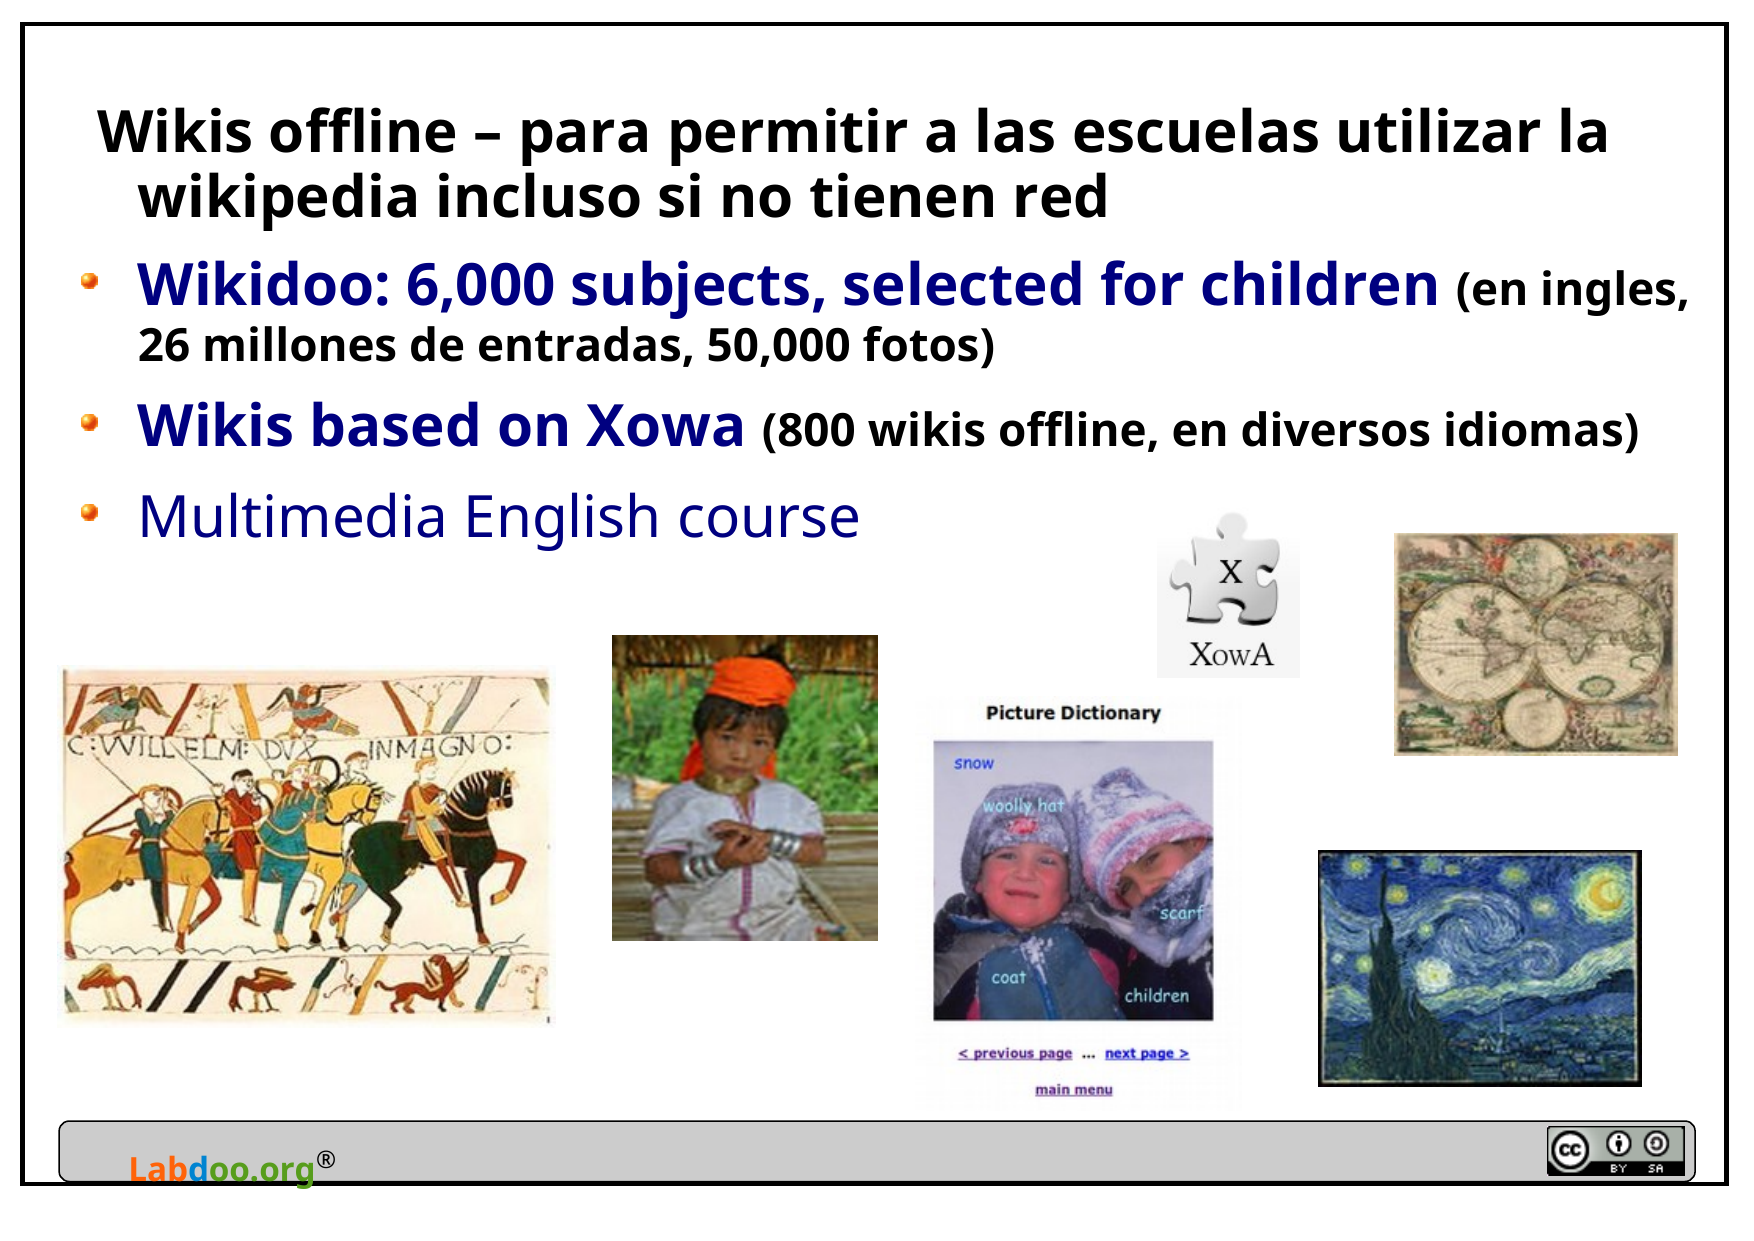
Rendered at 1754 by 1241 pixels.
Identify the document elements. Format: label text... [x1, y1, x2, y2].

picture [1394, 533, 1678, 756]
picture [612, 635, 878, 941]
picture [57, 665, 556, 1028]
picture [1157, 507, 1300, 678]
text_box Labdoo.org® [113, 1115, 1191, 1194]
picture [915, 696, 1242, 1111]
picture [1318, 850, 1642, 1087]
list Wikis offline – para permitir a las escuelas utilizar la wikipedia incluso si no tienen red Wikidoo: 6,000 subjects, selected for children (en ingles, 26 millones de entradas, 50,000 fotos) Wikis based on Xowa (800 wikis offline, en diversos idiomas) Multimedia English course [81, 96, 1725, 1099]
picture [1547, 1126, 1685, 1176]
